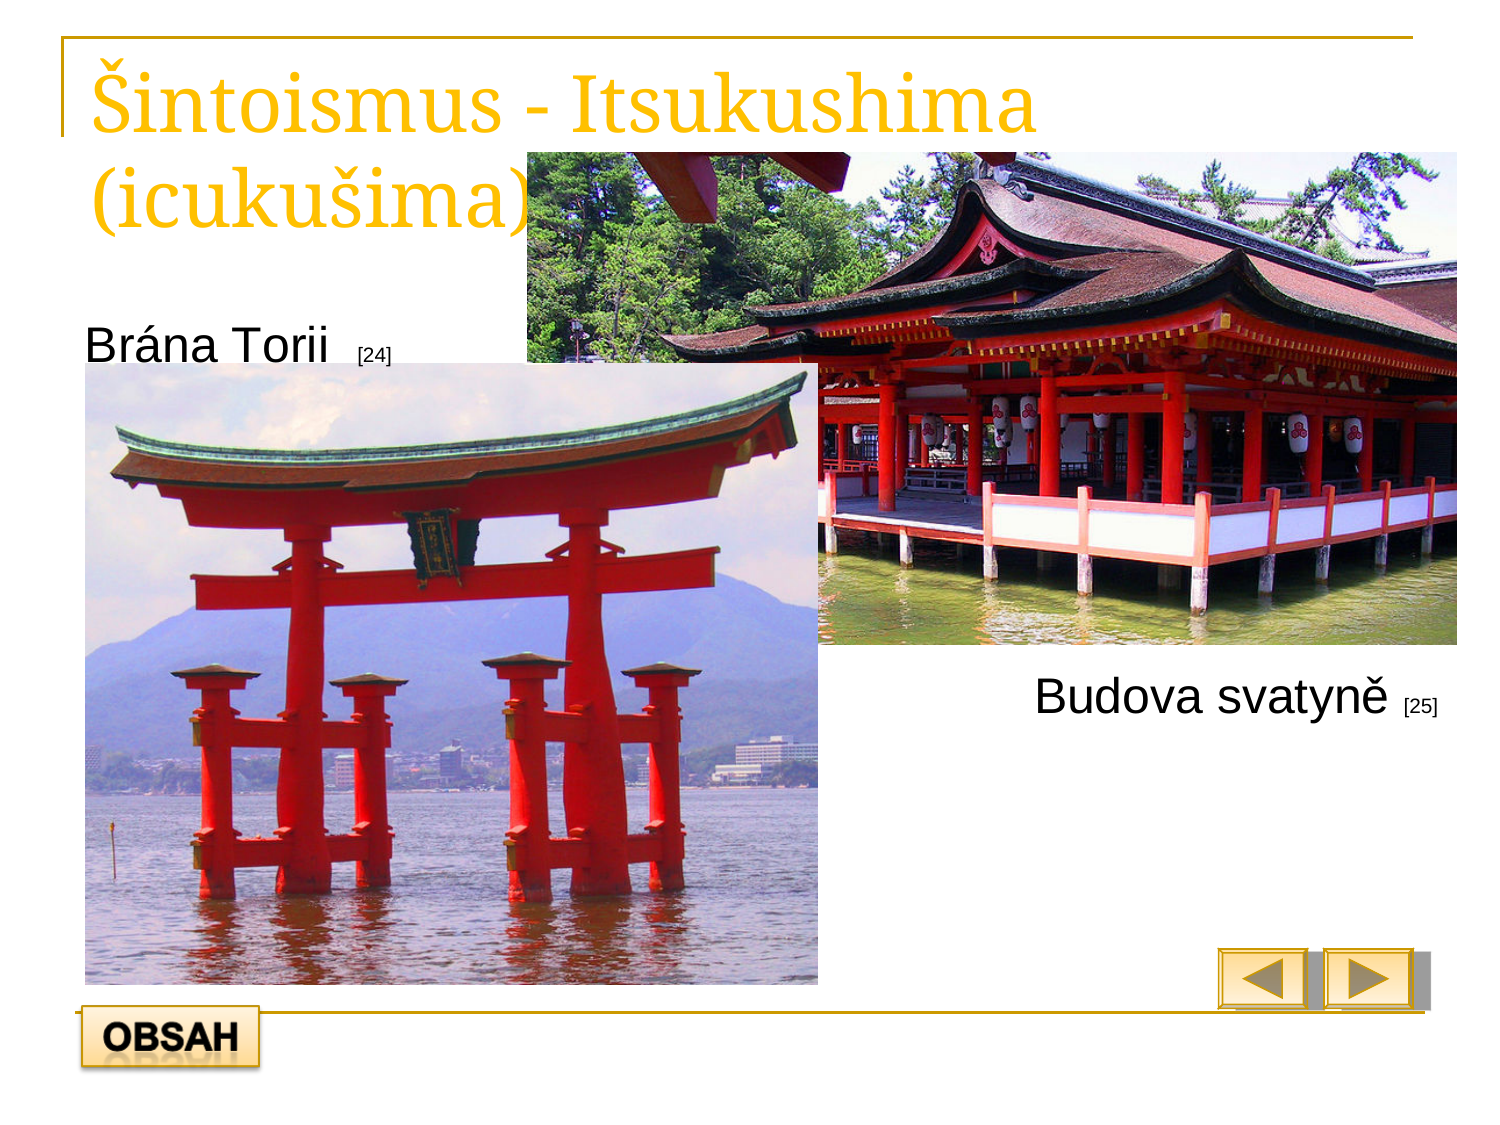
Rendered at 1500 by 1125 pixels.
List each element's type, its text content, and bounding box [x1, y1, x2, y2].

picture [69, 997, 272, 1115]
picture [85, 152, 1457, 985]
text_box [1325, 949, 1413, 1009]
text_box Budova svatyně [25] [1019, 656, 1477, 732]
text_box Brána Torii [24] [70, 304, 411, 381]
text_box [1220, 949, 1308, 1009]
title Šintoismus - Itsukushima (icukušima), Japonsko [75, 45, 1426, 251]
